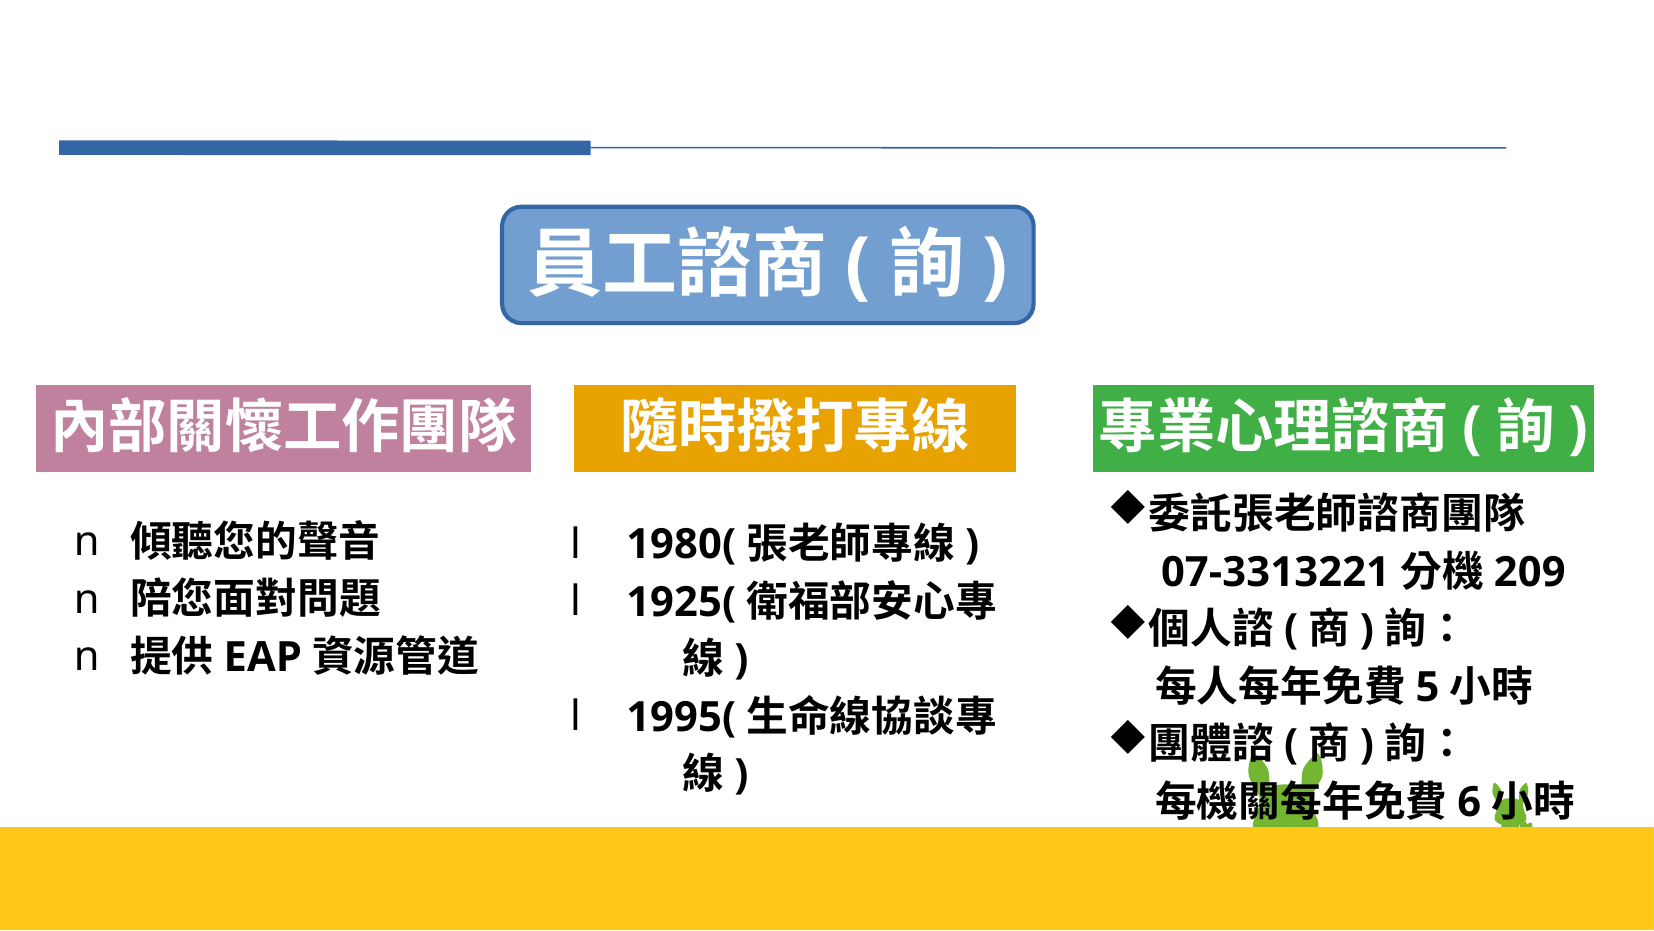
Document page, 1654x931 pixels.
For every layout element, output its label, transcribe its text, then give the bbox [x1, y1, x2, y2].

text_box [0, 827, 1654, 930]
text_box 1980(張老師專線) 1925(衛福部安心專線) 1995(生命線協談專線) [555, 502, 1064, 731]
text_box 員工諮商(詢) [502, 206, 1034, 324]
text_box 傾聽您的聲音 陪您面對問題 提供EAP資源管道 [59, 499, 503, 702]
text_box 委託張老師諮商團隊 07-3313221分機209 個人諮(商)詢： 每人每年免費5小時 團體諮(商)詢： 每機關每年免費6小時 [1092, 472, 1595, 827]
text_box 隨時撥打專線 [574, 384, 1017, 472]
text_box 內部關懷工作團隊 [35, 384, 532, 472]
text_box 專業心理諮商(詢) [1092, 384, 1595, 472]
